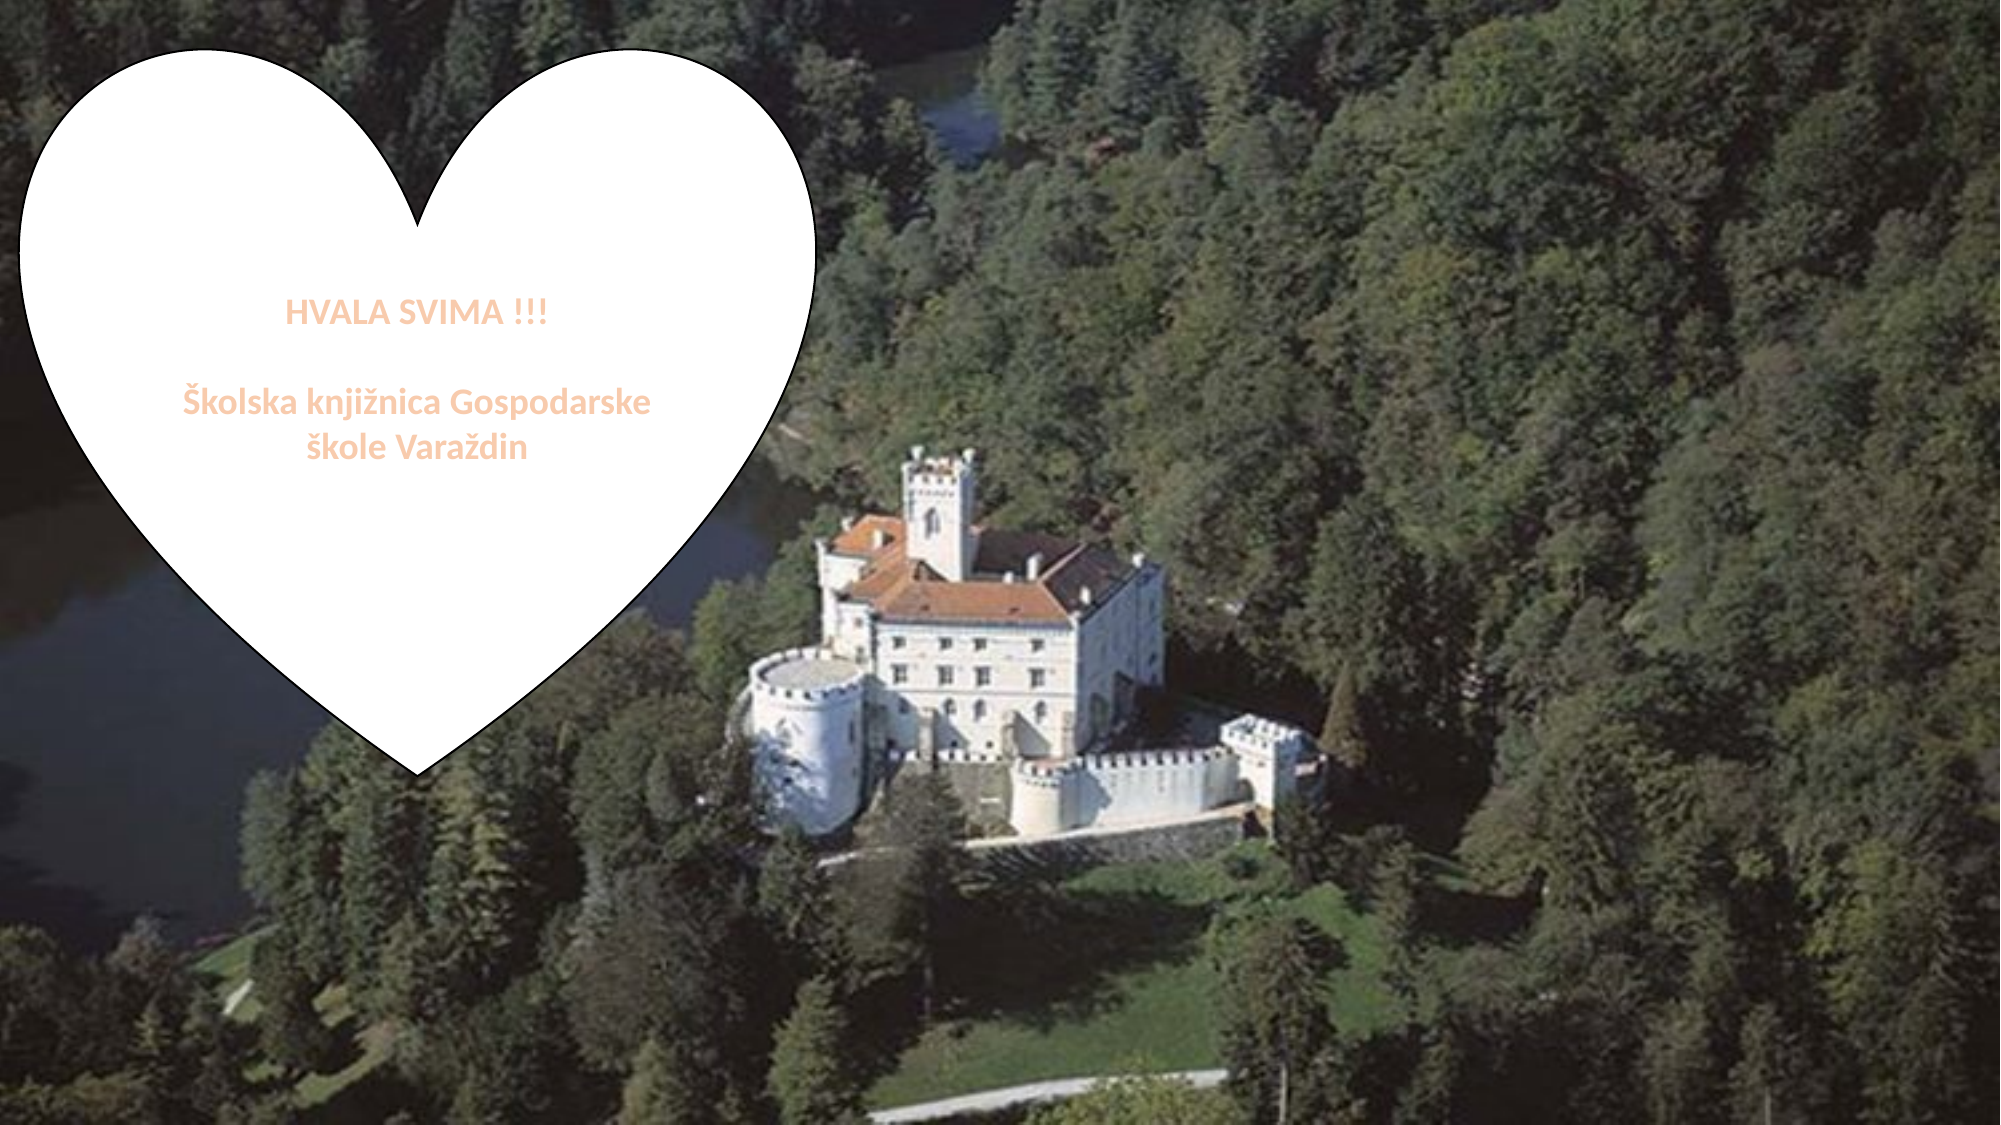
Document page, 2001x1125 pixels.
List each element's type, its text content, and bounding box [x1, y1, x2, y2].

text_box HVALA SVIMA !!! Školska knjižnica Gospodarske škole Varaždin [18, 49, 817, 777]
picture [0, 0, 2000, 1125]
